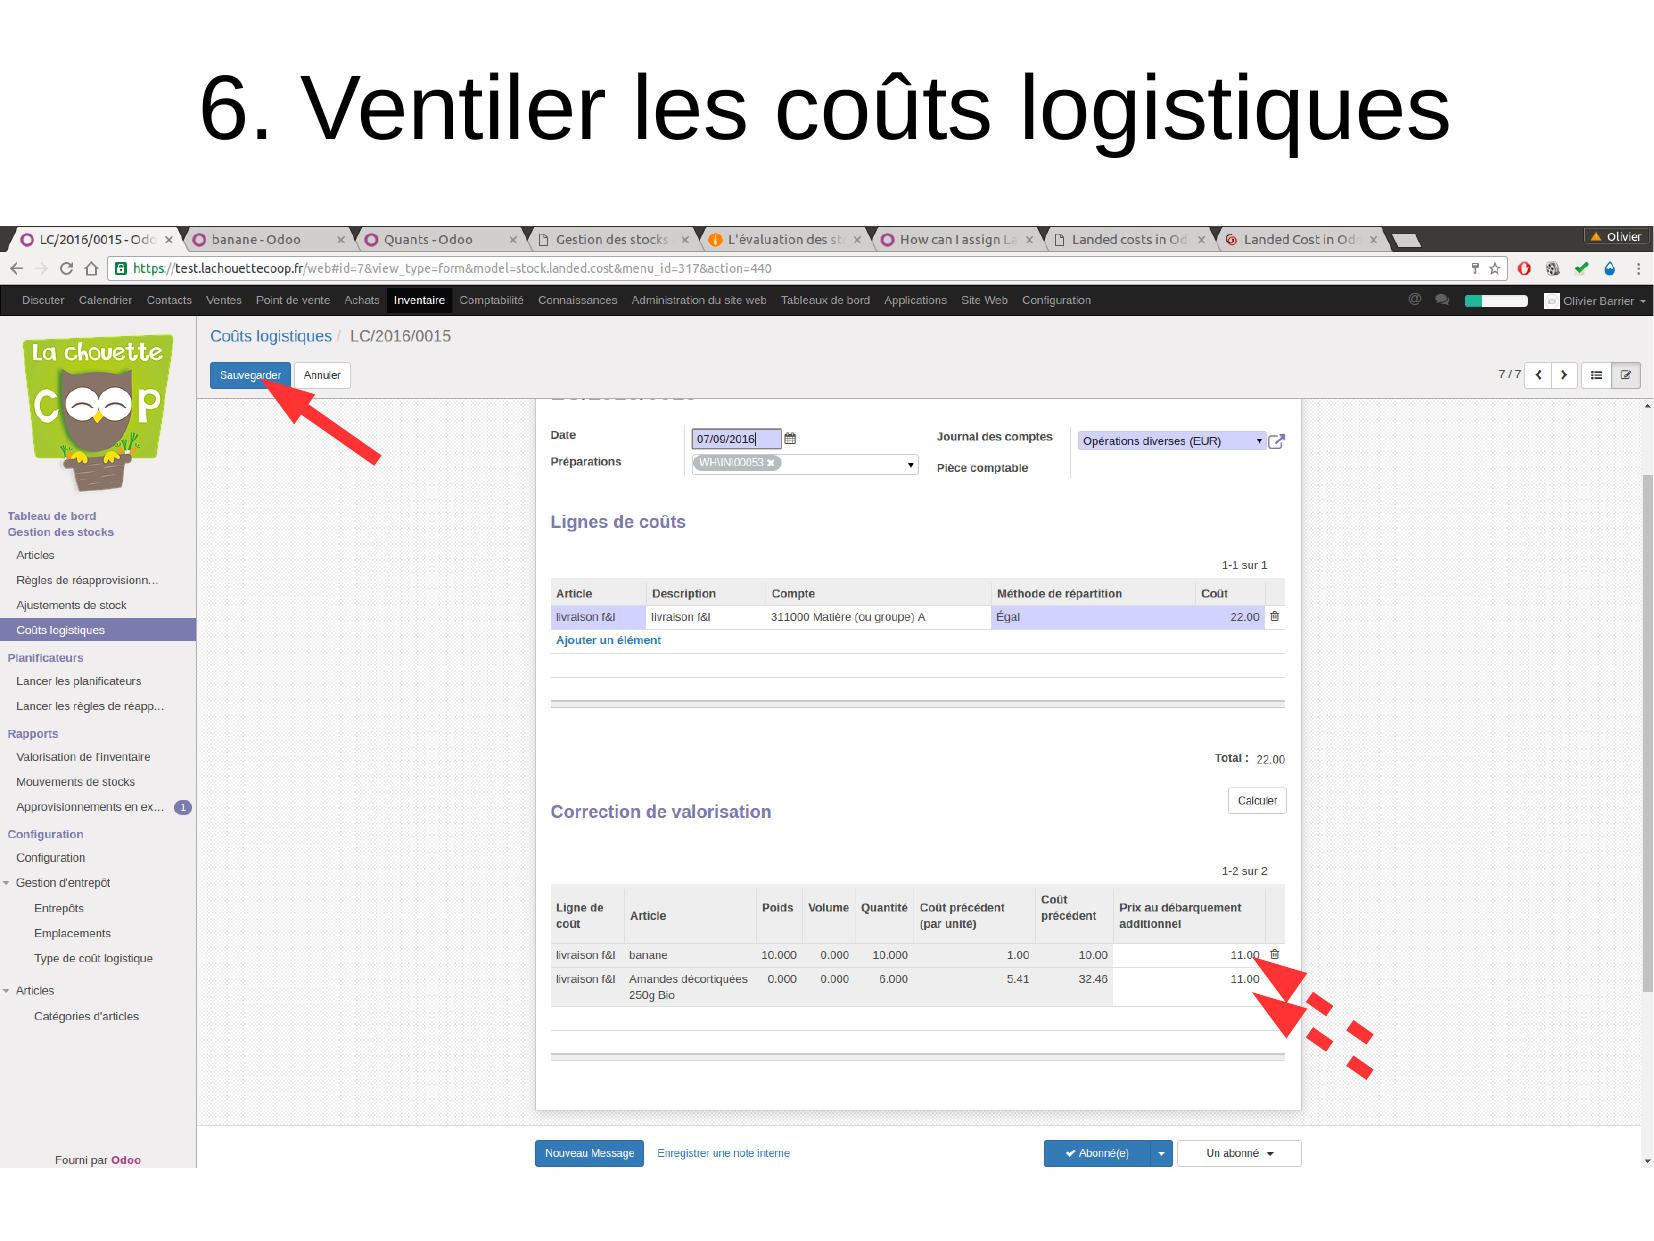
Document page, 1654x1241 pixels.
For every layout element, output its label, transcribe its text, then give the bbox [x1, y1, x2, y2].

title 6. Ventiler les coûts logistiques [82, 49, 1571, 166]
picture [0, 226, 1654, 1168]
